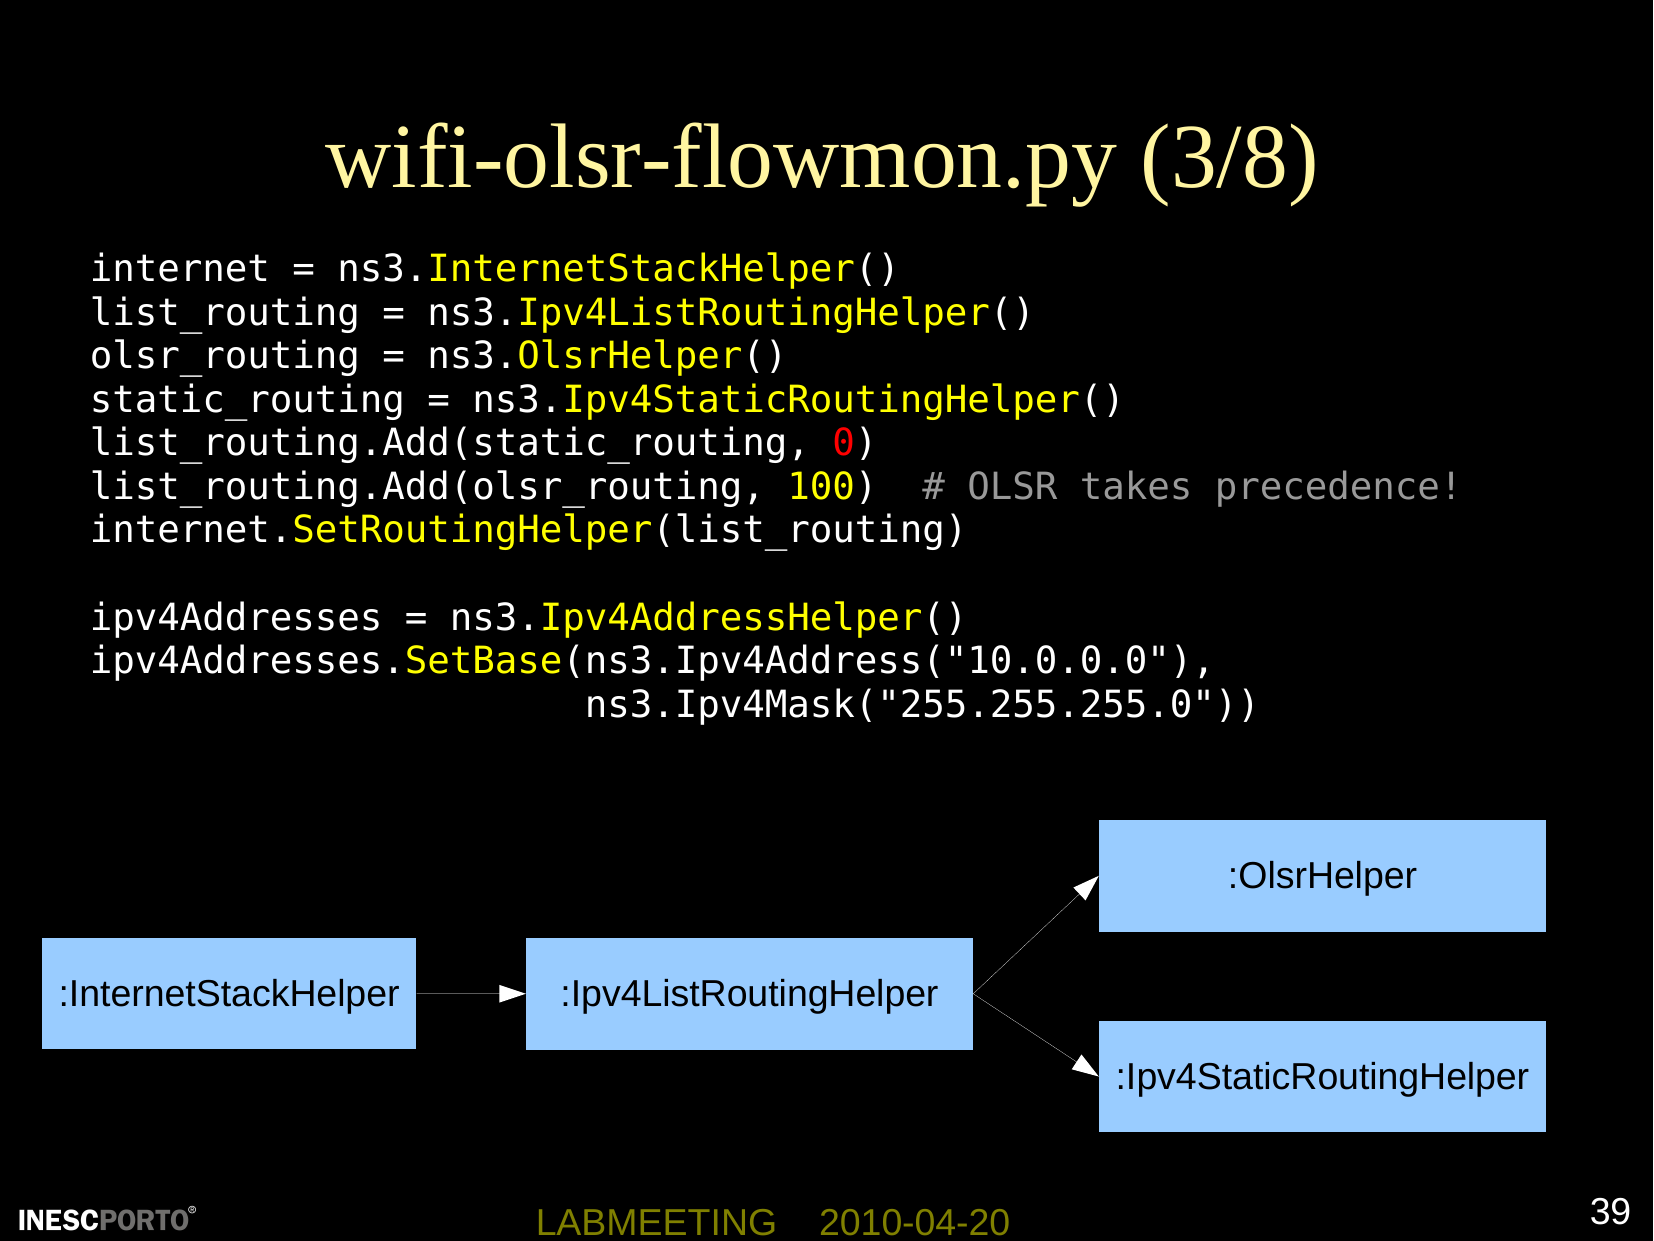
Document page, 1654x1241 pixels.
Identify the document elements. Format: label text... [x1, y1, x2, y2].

picture [9, 1181, 201, 1241]
text_box :Ipv4ListRoutingHelper [525, 937, 974, 1051]
text_box internet = ns3.InternetStackHelper() list_routing = ns3.Ipv4ListRoutingHelper() olsr_routing = ns3.OlsrHelper() static_routing = ns3.Ipv4StaticRoutingHelper() list_routing.Add(static_routing, 0) list_routing.Add(olsr_routing, 100) # OLSR takes precedence! internet.SetRoutingHelper(list_routing) ipv4Addresses = ns3.Ipv4AddressHelper() ipv4Addresses.SetBase(ns3.Ipv4Address("10.0.0.0"), ns3.Ipv4Mask("255.255.255.0")) [0, 239, 1627, 777]
text_box :InternetStackHelper [41, 937, 417, 1050]
text_box :OlsrHelper [1098, 819, 1547, 933]
title wifi-olsr-flowmon.py (3/8) [40, 56, 1607, 239]
text_box :Ipv4StaticRoutingHelper [1098, 1020, 1547, 1133]
